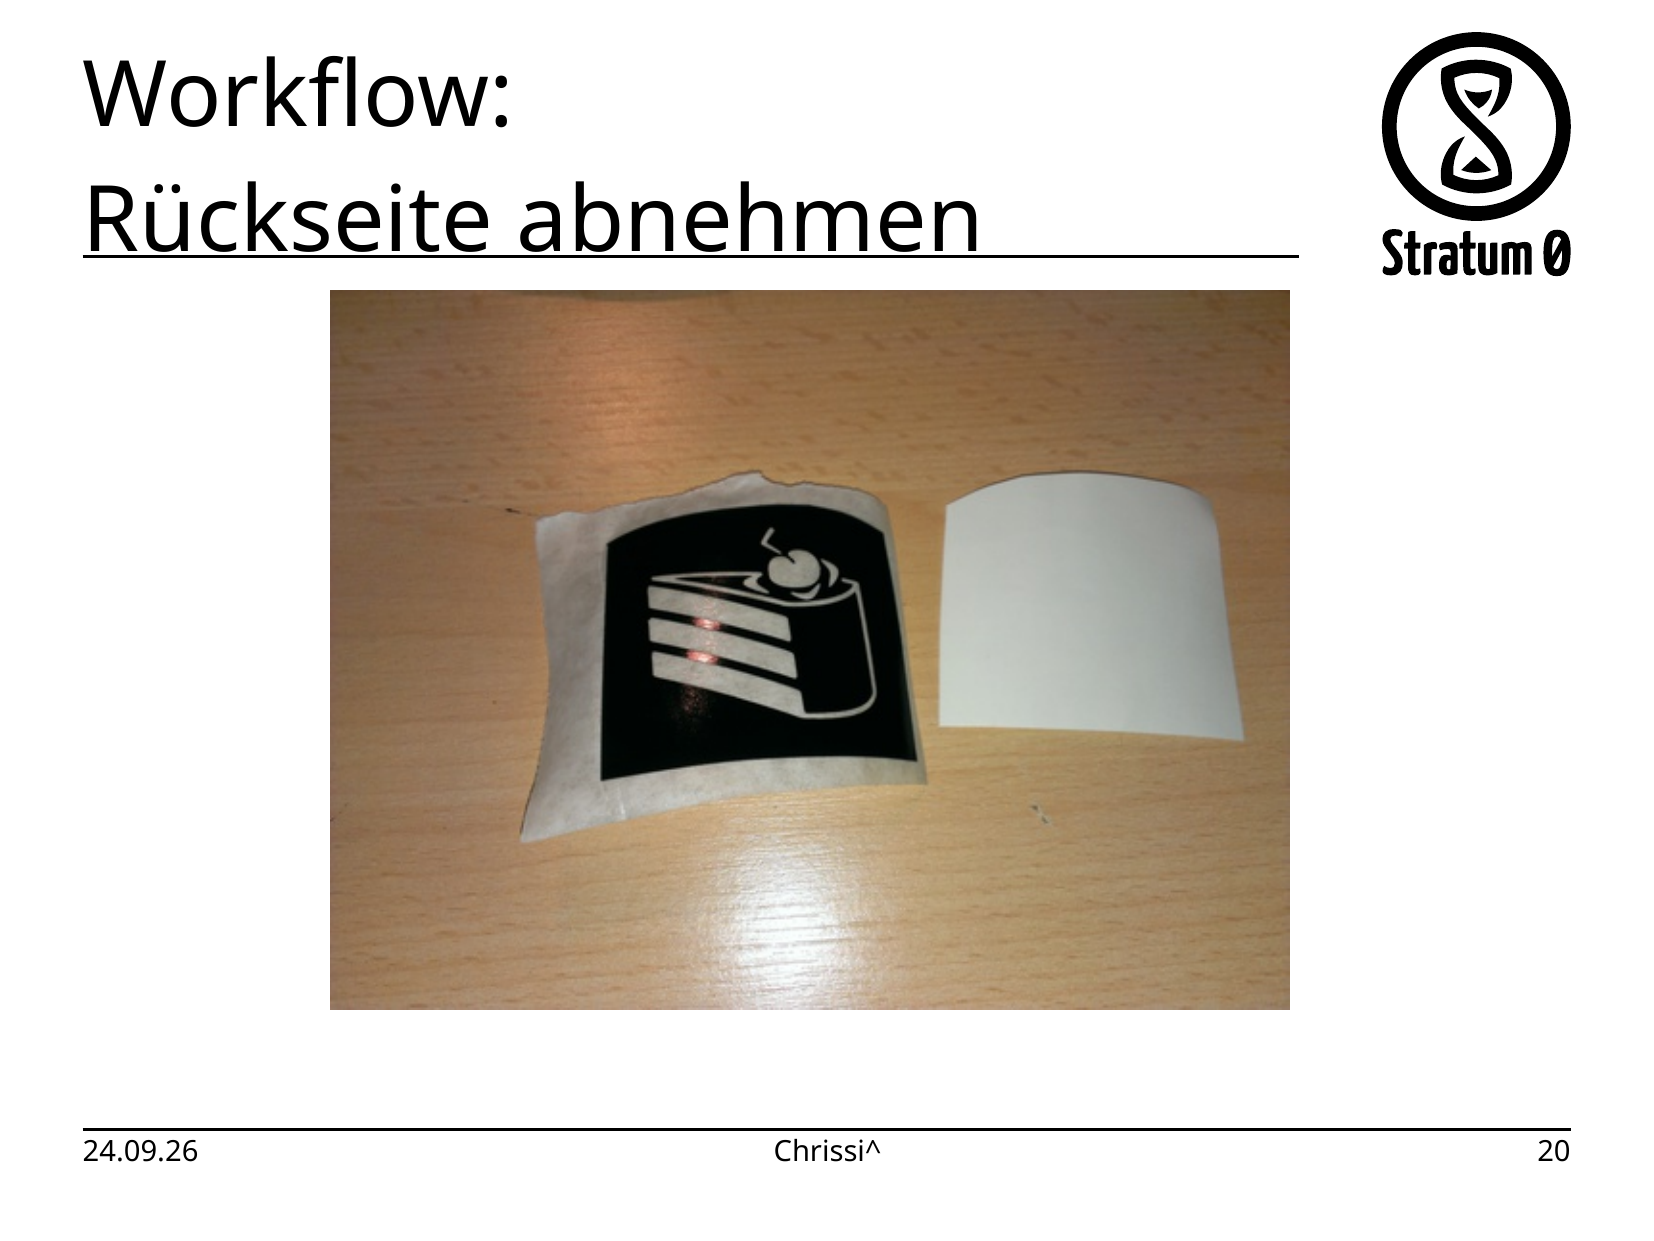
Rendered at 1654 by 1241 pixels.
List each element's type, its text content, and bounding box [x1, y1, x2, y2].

title Workflow: Rückseite abnehmen [82, 45, 1300, 261]
picture [330, 290, 1290, 1010]
